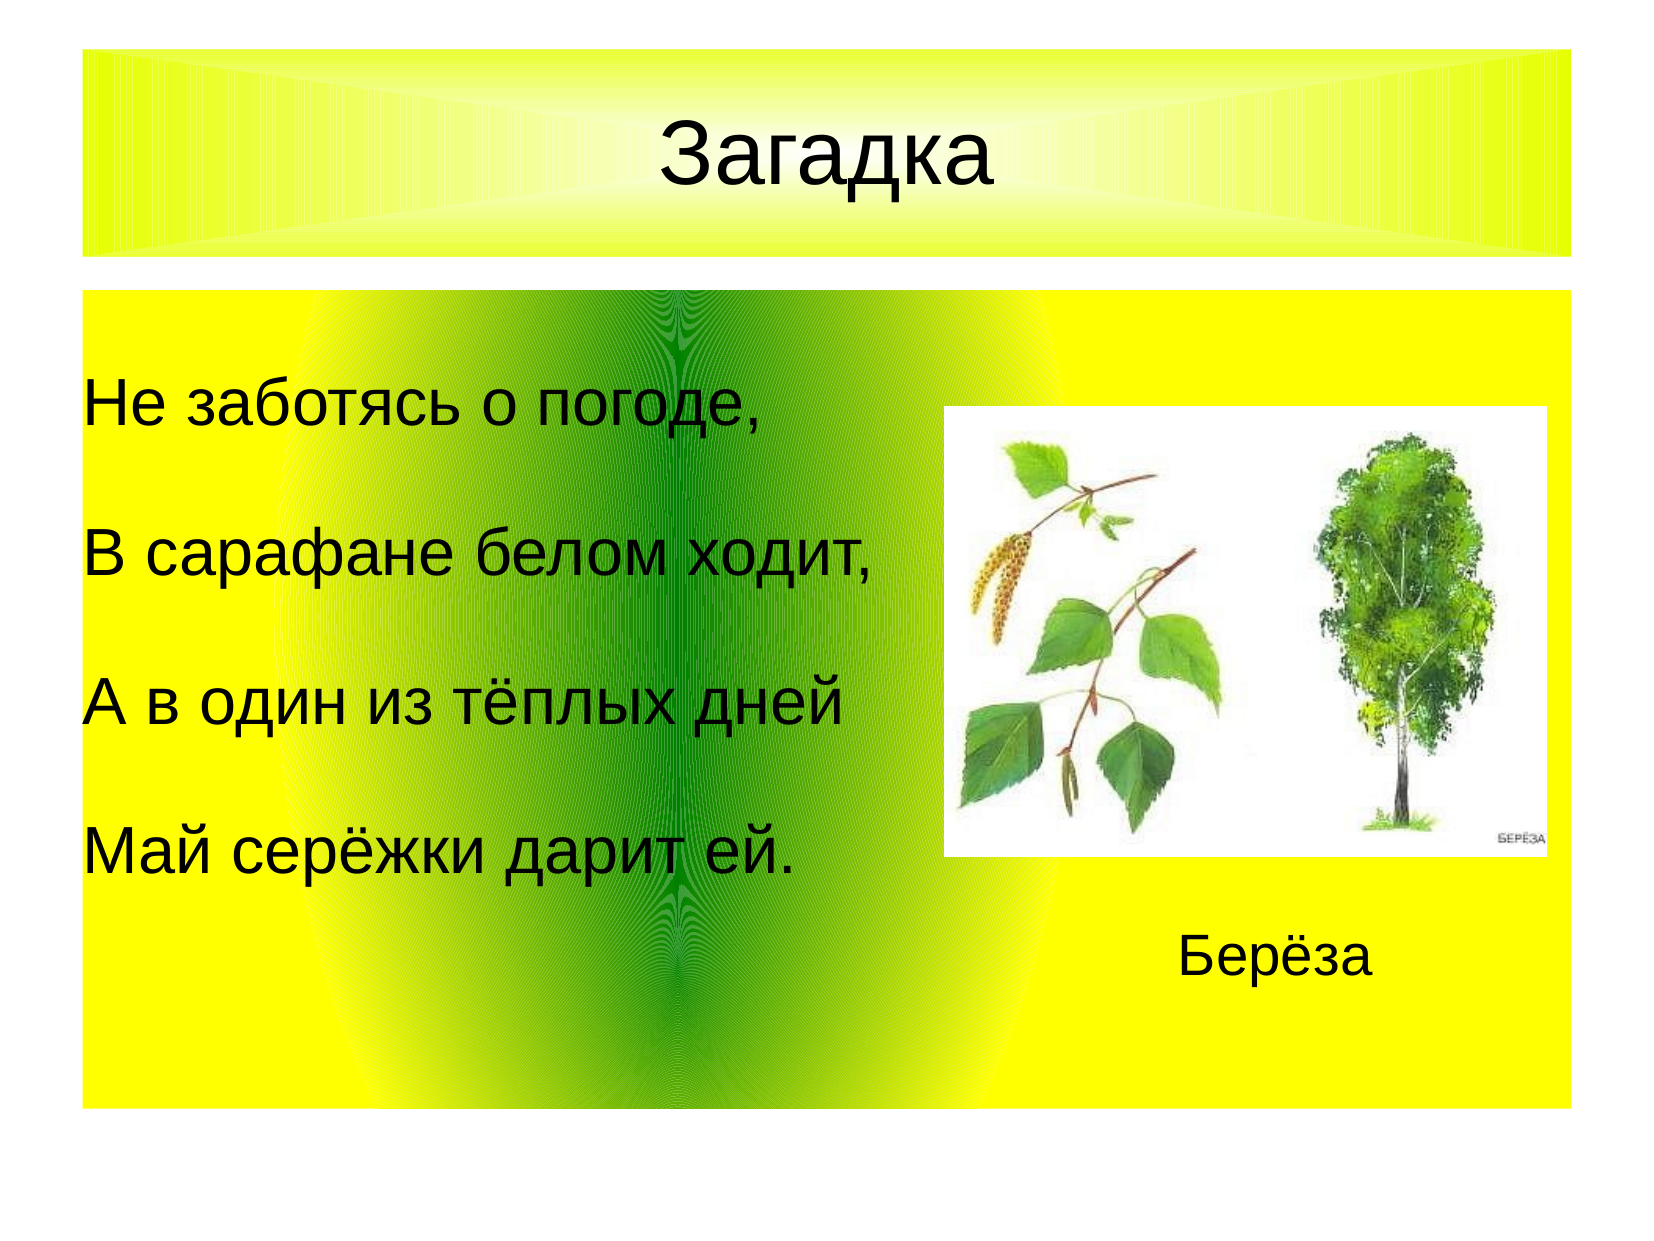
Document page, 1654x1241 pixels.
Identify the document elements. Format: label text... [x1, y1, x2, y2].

text_box Берёза [1163, 915, 1388, 995]
list Не заботясь о погоде, В сарафане белом ходит, А в один из тёплых дней Май серёжки дарит ей. [82, 290, 1571, 1109]
picture [944, 406, 1547, 857]
title Загадка [82, 49, 1571, 257]
